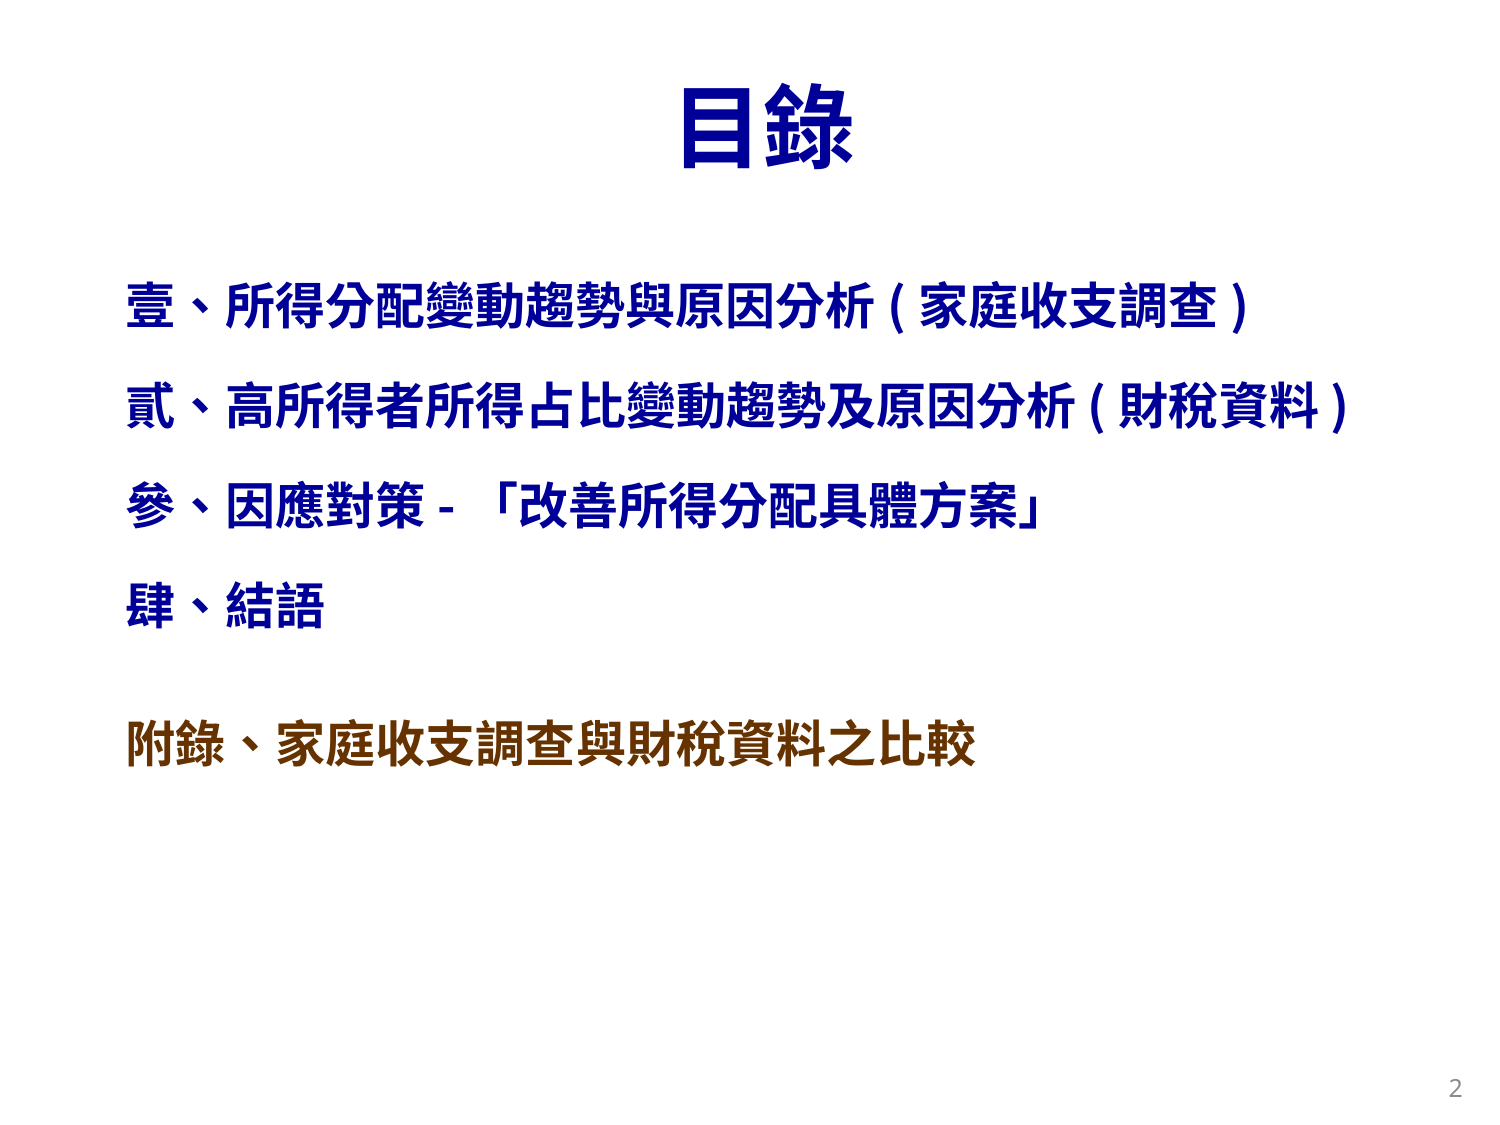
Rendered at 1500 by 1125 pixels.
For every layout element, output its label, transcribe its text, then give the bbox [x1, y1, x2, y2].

slide_number <編號> [1128, 1059, 1478, 1120]
title 目錄 [88, 30, 1439, 219]
list 壹、所得分配變動趨勢與原因分析(家庭收支調查) 貳、高所得者所得占比變動趨勢及原因分析(財稅資料) 參、因應對策-「改善所得分配具體方案」 肆、結語 附錄、家庭收支調查與財稅資料之比較 [110, 243, 1447, 976]
